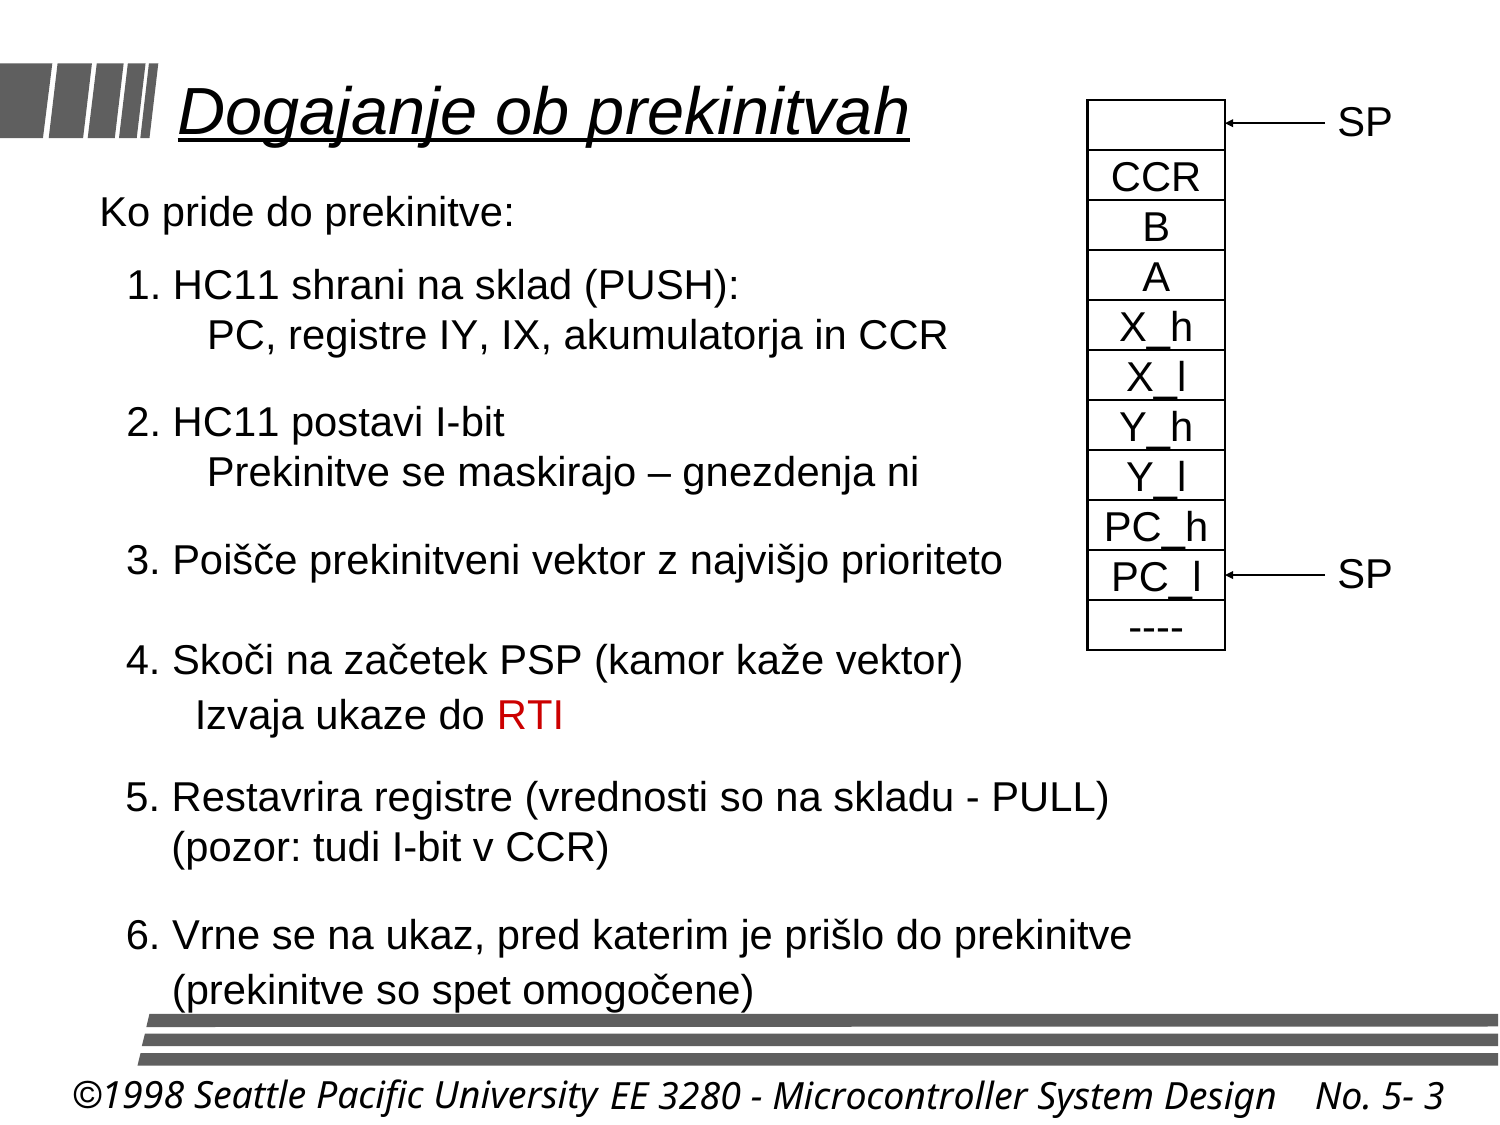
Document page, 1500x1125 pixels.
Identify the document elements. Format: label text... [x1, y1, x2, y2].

text_box B [1087, 200, 1225, 249]
text_box 4. Skoči na začetek PSP (kamor kaže vektor) Izvaja ukaze do RTI [111, 624, 980, 746]
text_box SP [1322, 539, 1408, 605]
title Dogajanje ob prekinitvah [162, 60, 1498, 156]
text_box X_h [1087, 299, 1225, 350]
text_box 1. HC11 shrani na sklad (PUSH): PC, registre IY, IX, akumulatorja in CCR [111, 249, 965, 366]
text_box PC_h [1087, 500, 1225, 549]
text_box 2. HC11 postavi I-bit Prekinitve se maskirajo – gnezdenja ni [111, 387, 935, 503]
text_box A [1087, 249, 1225, 299]
text_box 3. Poišče prekinitveni vektor z najvišjo prioriteto [111, 525, 1019, 591]
text_box SP [1322, 87, 1408, 154]
text_box CCR [1087, 150, 1225, 200]
text_box X_l [1087, 350, 1225, 399]
text_box [1087, 99, 1225, 150]
text_box PC_l [1087, 549, 1225, 599]
text_box ---- [1087, 599, 1225, 650]
text_box 5. Restavrira registre (vrednosti so na skladu - PULL) (pozor: tudi I-bit v CCR) [110, 762, 1126, 878]
text_box 6. Vrne se na ukaz, pred katerim je prišlo do prekinitve (prekinitve so spet omogočene) [111, 899, 1149, 1021]
text_box Ko pride do prekinitve: [84, 176, 530, 243]
text_box Y_h [1087, 399, 1225, 449]
text_box Y_l [1087, 449, 1225, 500]
